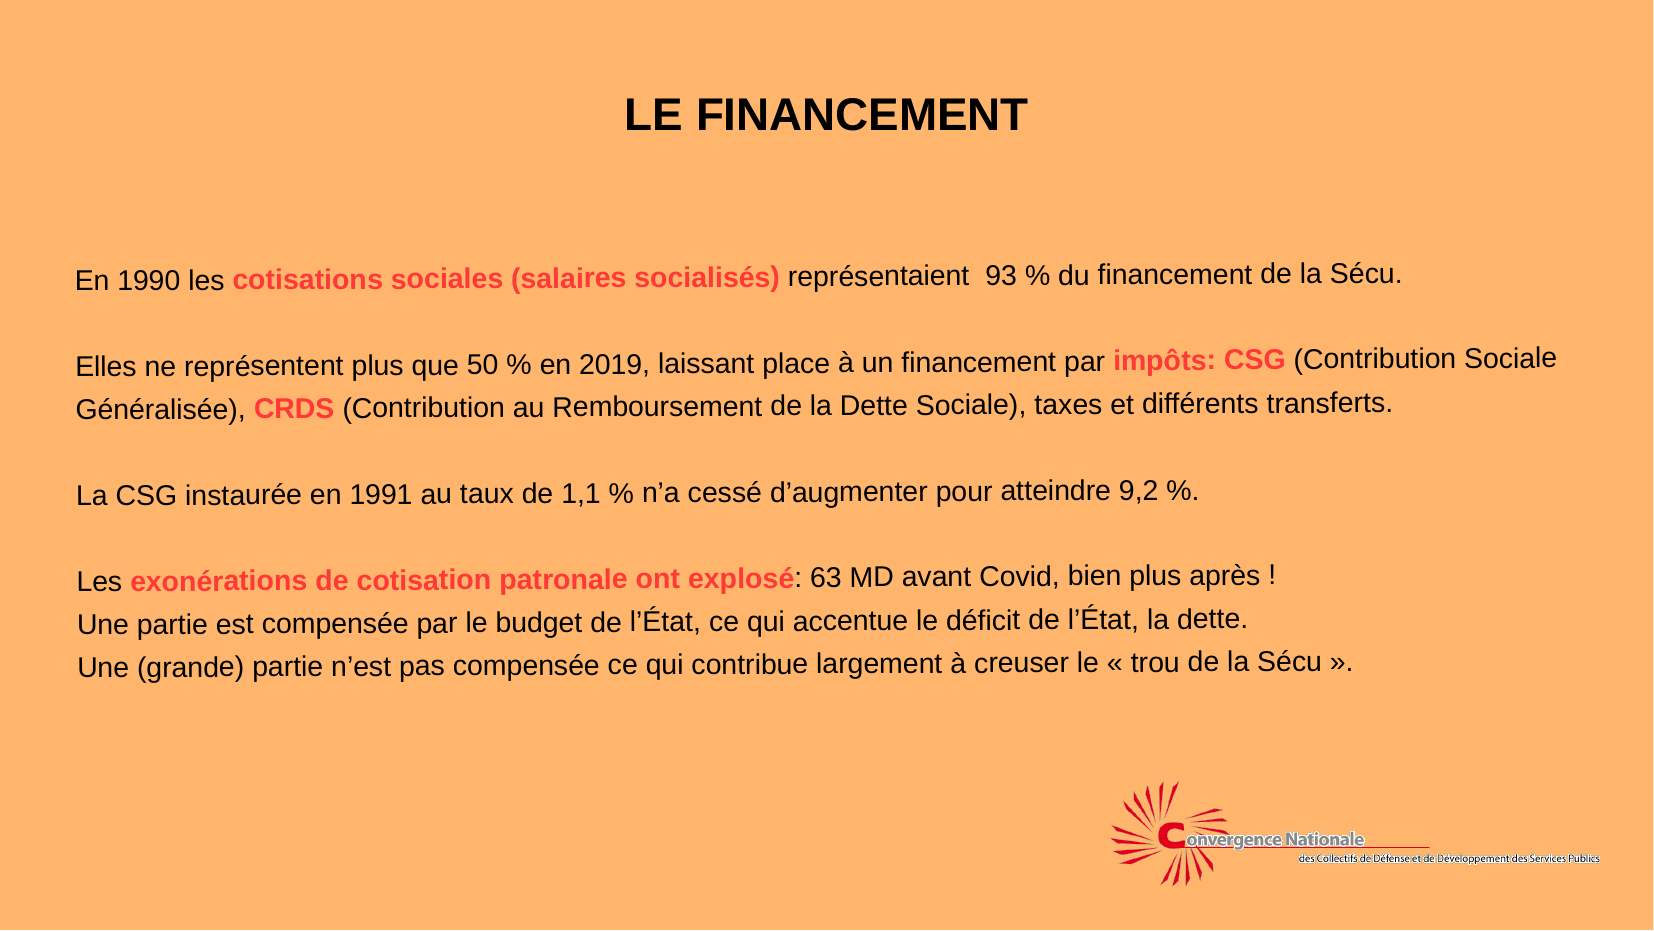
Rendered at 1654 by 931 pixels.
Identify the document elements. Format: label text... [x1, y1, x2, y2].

title LE FINANCEMENT [82, 37, 1571, 186]
picture [1110, 781, 1600, 886]
list En 1990 les cotisations sociales (salaires socialisés) représentaient 93 % du financement de la Sécu. Elles ne représentent plus que 50 % en 2019, laissant place à un financement par impôts: CSG (Contribution Sociale Généralisée), CRDS (Contribution au Remboursement de la Dette Sociale), taxes et différents transferts. La CSG instaurée en 1991 au taux de 1,1 % n’a cessé d’augmenter pour atteindre 9,2 %. Les exonérations de cotisation patronale ont explosé: 63 MD avant Covid, bien plus après ! Une partie est compensée par le budget de l’État, ce qui accentue le déficit de l’État, la dette. Une (grande) partie n’est pas compensée ce qui contribue largement à creuser le « trou de la Sécu ». [47, 177, 1601, 839]
